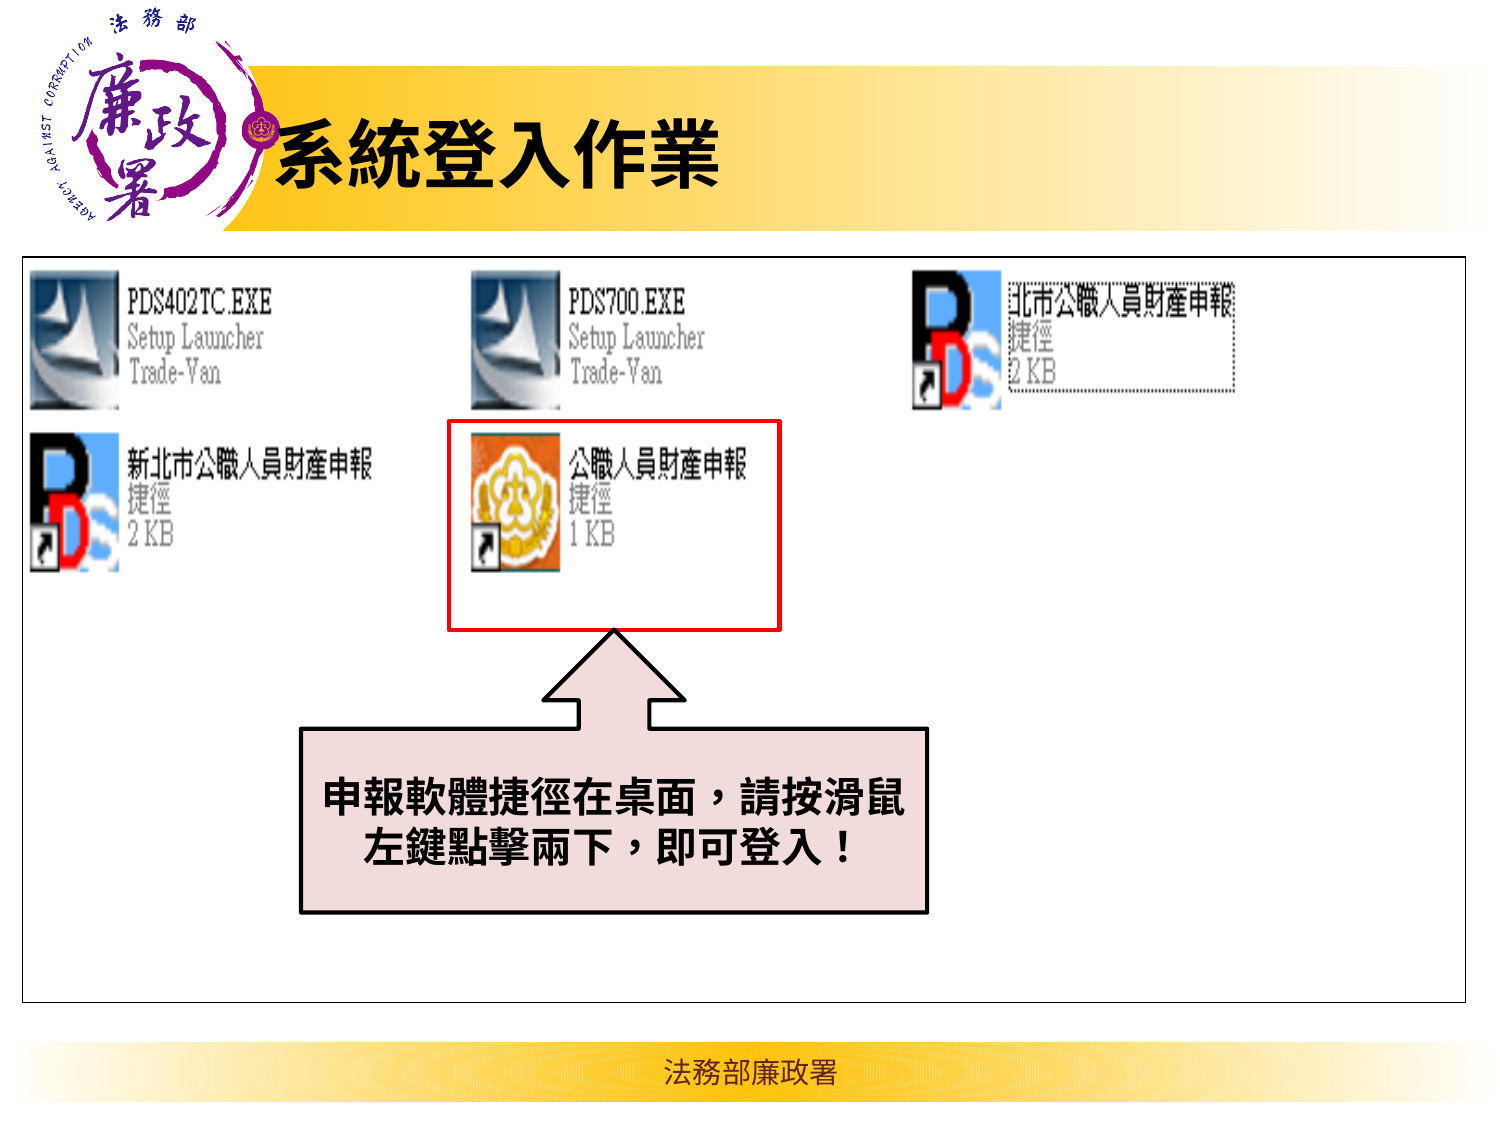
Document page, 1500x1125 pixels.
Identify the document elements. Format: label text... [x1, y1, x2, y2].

picture [23, 257, 1465, 1002]
title 系統登入作業 [257, 70, 1426, 235]
text_box 申報軟體捷徑在桌面，請按滑鼠左鍵點擊兩下，即可登入！ [301, 629, 928, 913]
text_box 法務部廉政署 [513, 1046, 989, 1107]
